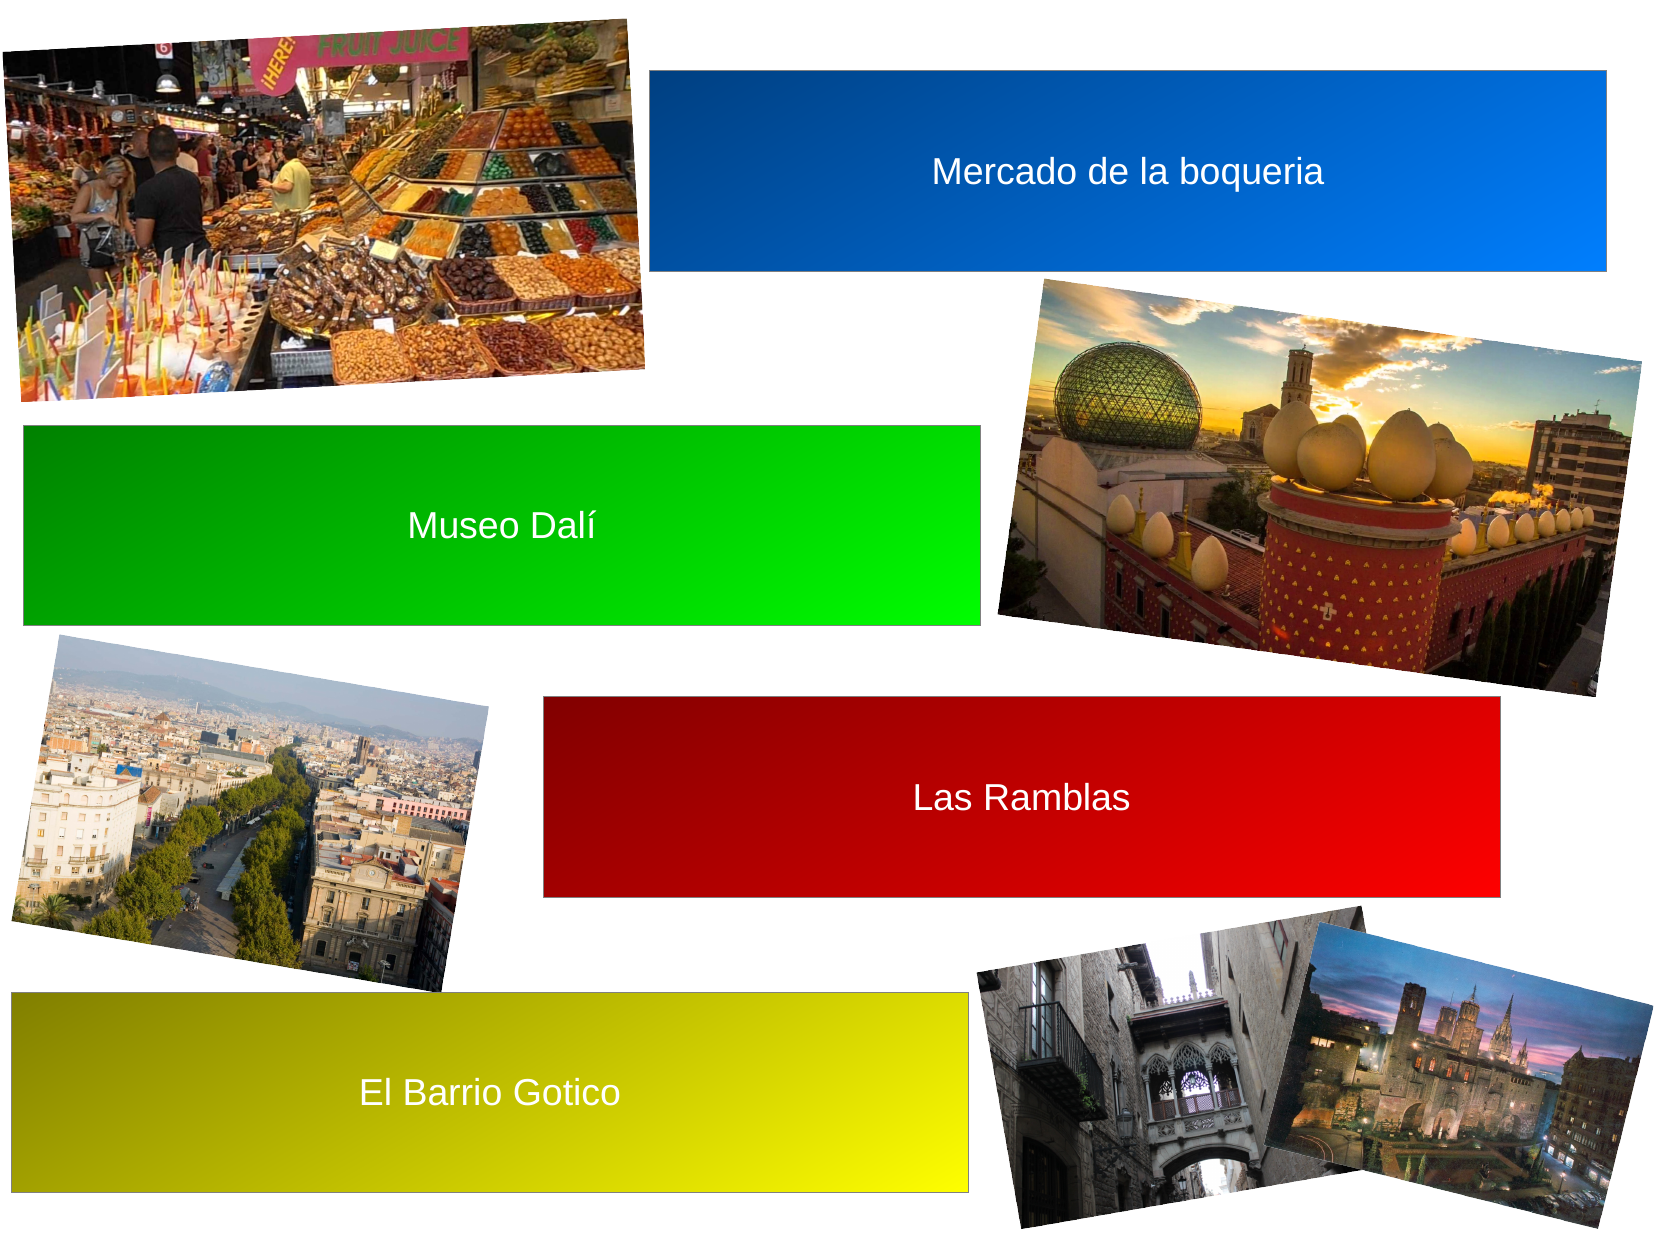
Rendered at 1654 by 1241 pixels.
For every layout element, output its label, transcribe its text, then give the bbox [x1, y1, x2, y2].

picture [2, 18, 645, 402]
text_box Las Ramblas [543, 696, 1501, 898]
picture [976, 905, 1654, 1229]
text_box Museo Dalí [23, 425, 981, 626]
text_box El Barrio Gotico [11, 992, 969, 1193]
picture [997, 278, 1642, 697]
picture [11, 634, 489, 992]
text_box Mercado de la boqueria [649, 70, 1607, 272]
